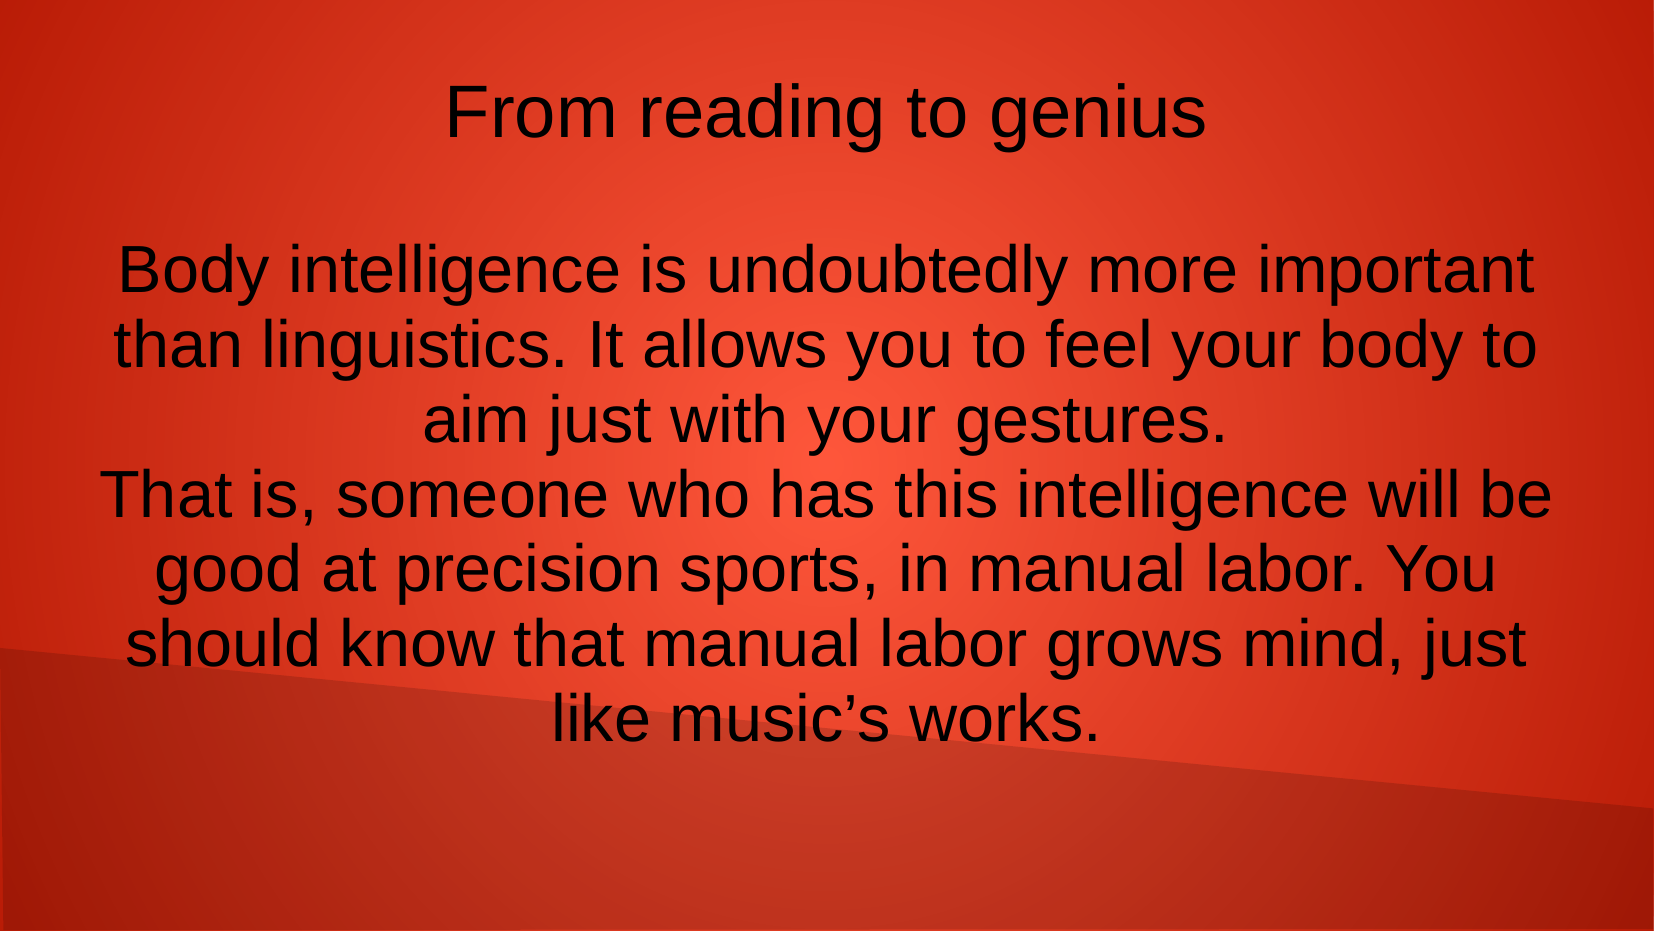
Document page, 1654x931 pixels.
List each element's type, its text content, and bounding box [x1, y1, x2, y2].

title From reading to genius [82, 35, 1571, 189]
subtitle Body intelligence is undoubtedly more important than linguistics. It allows you to feel your body to aim just with your gestures. That is, someone who has this intelligence will be good at precision sports, in manual labor. You should know that manual labor grows mind, just like music’s works. [82, 224, 1571, 764]
